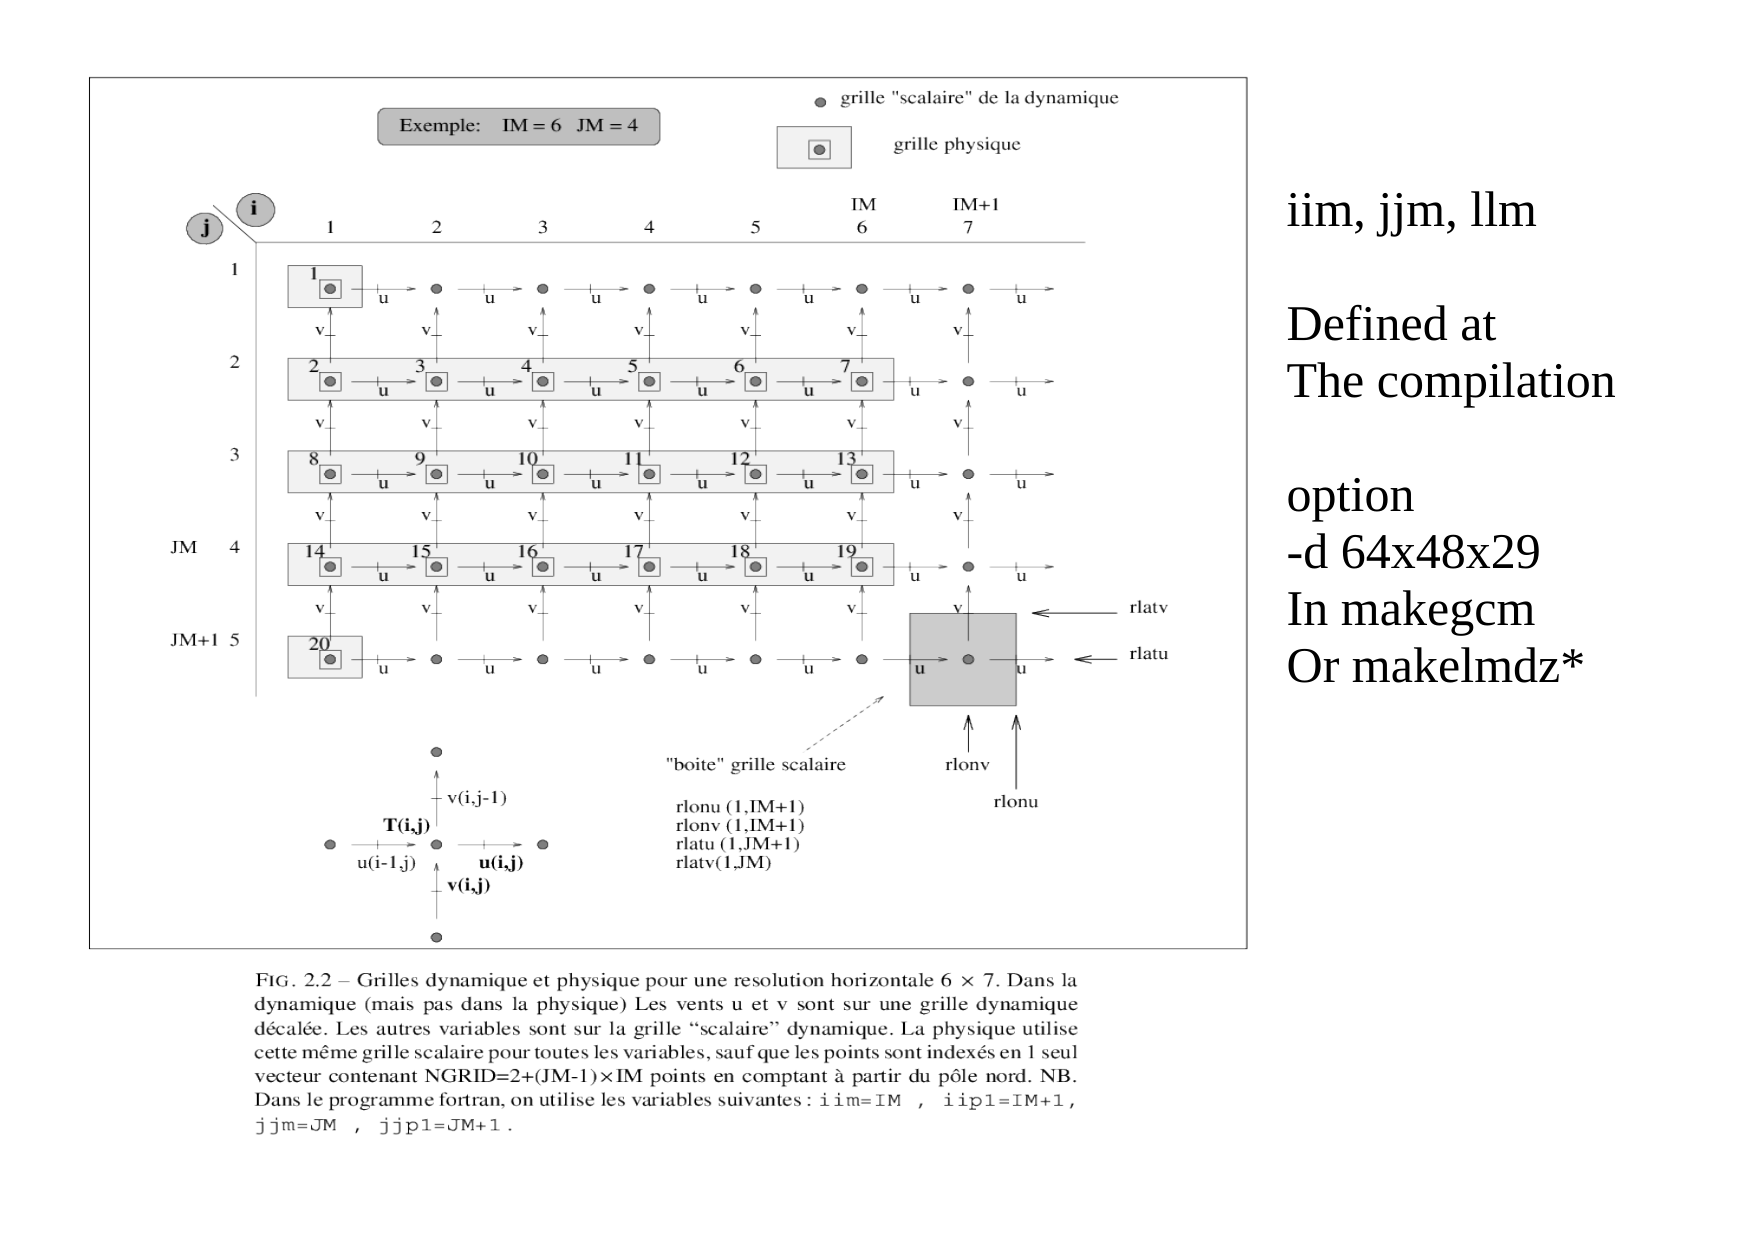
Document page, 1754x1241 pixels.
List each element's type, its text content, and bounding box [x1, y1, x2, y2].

picture [65, 58, 1272, 1182]
text_box iim, jjm, llm Defined at The compilation option -d 64x48x29 In makegcm Or makelmdz* [1271, 173, 1632, 702]
